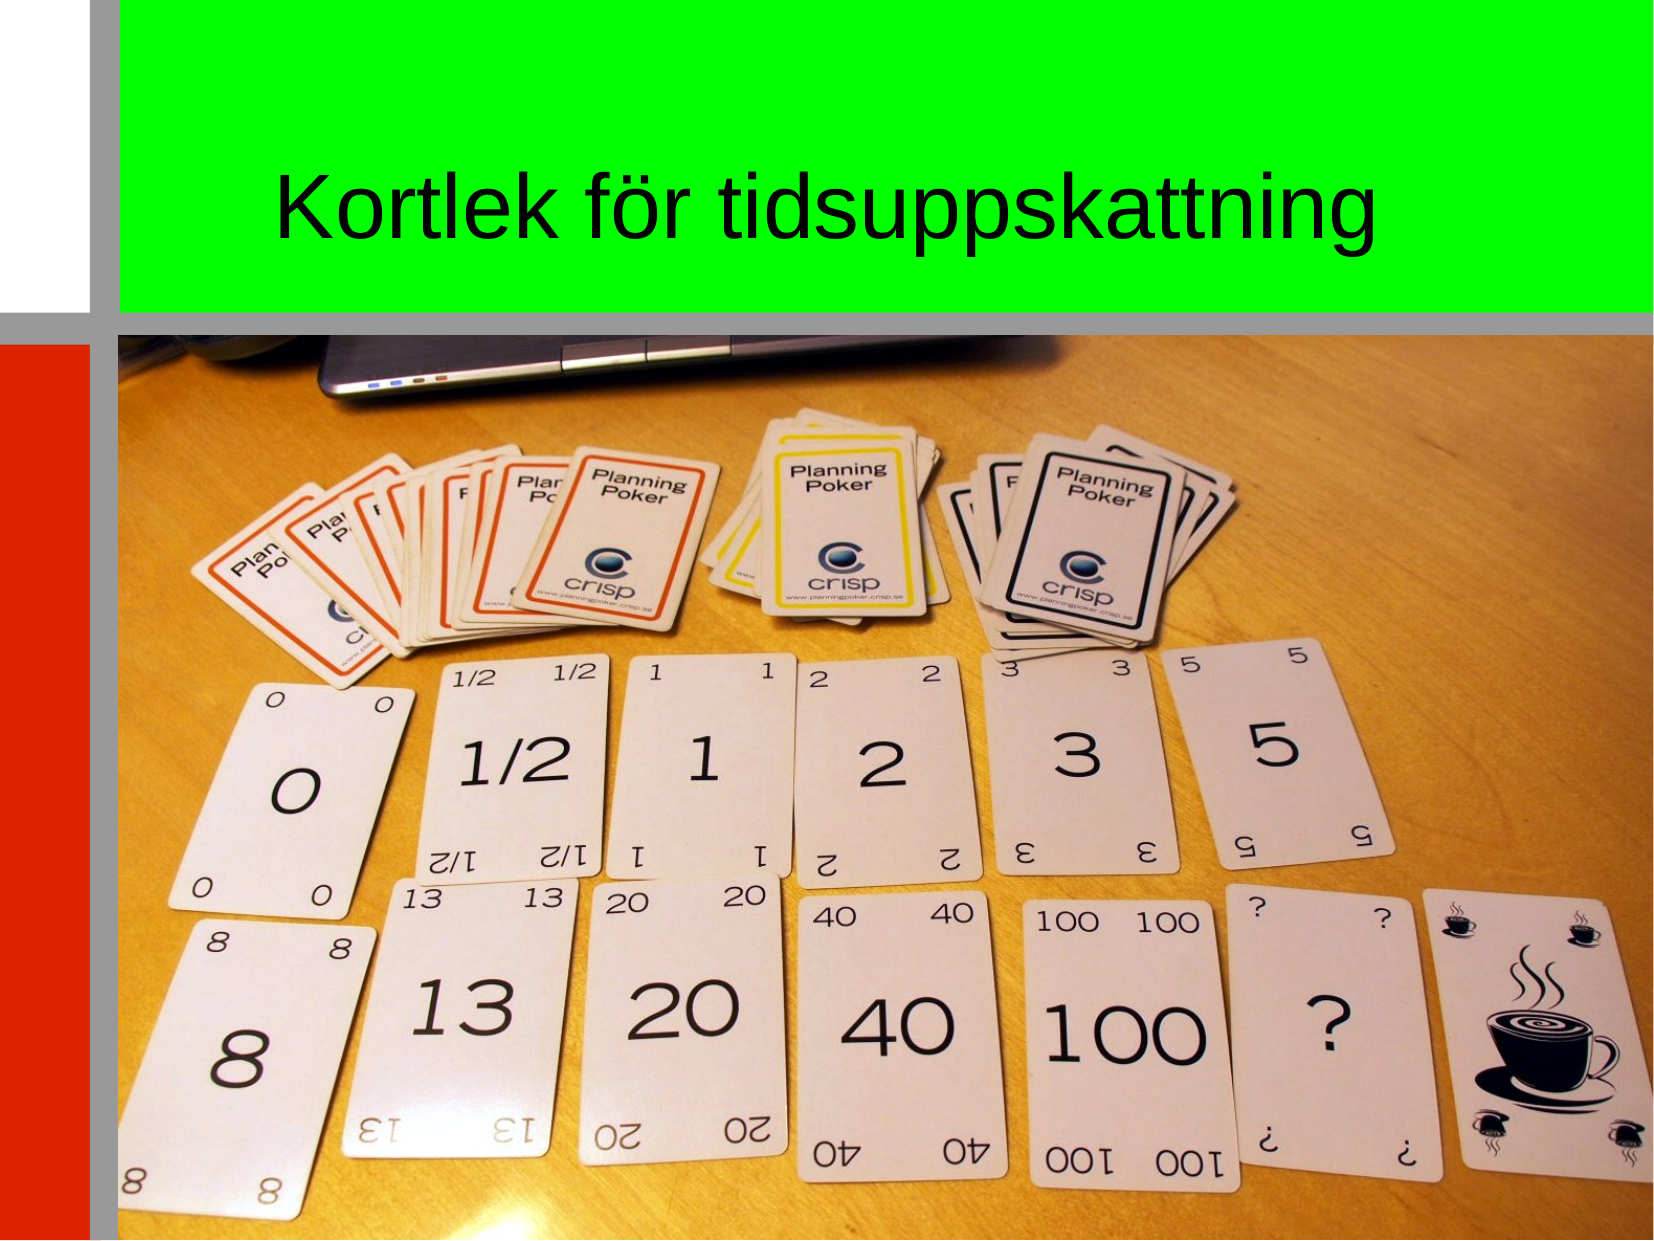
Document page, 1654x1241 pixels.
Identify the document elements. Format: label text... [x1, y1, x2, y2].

title Kortlek för tidsuppskattning [121, 102, 1534, 310]
picture [118, 335, 1654, 1240]
